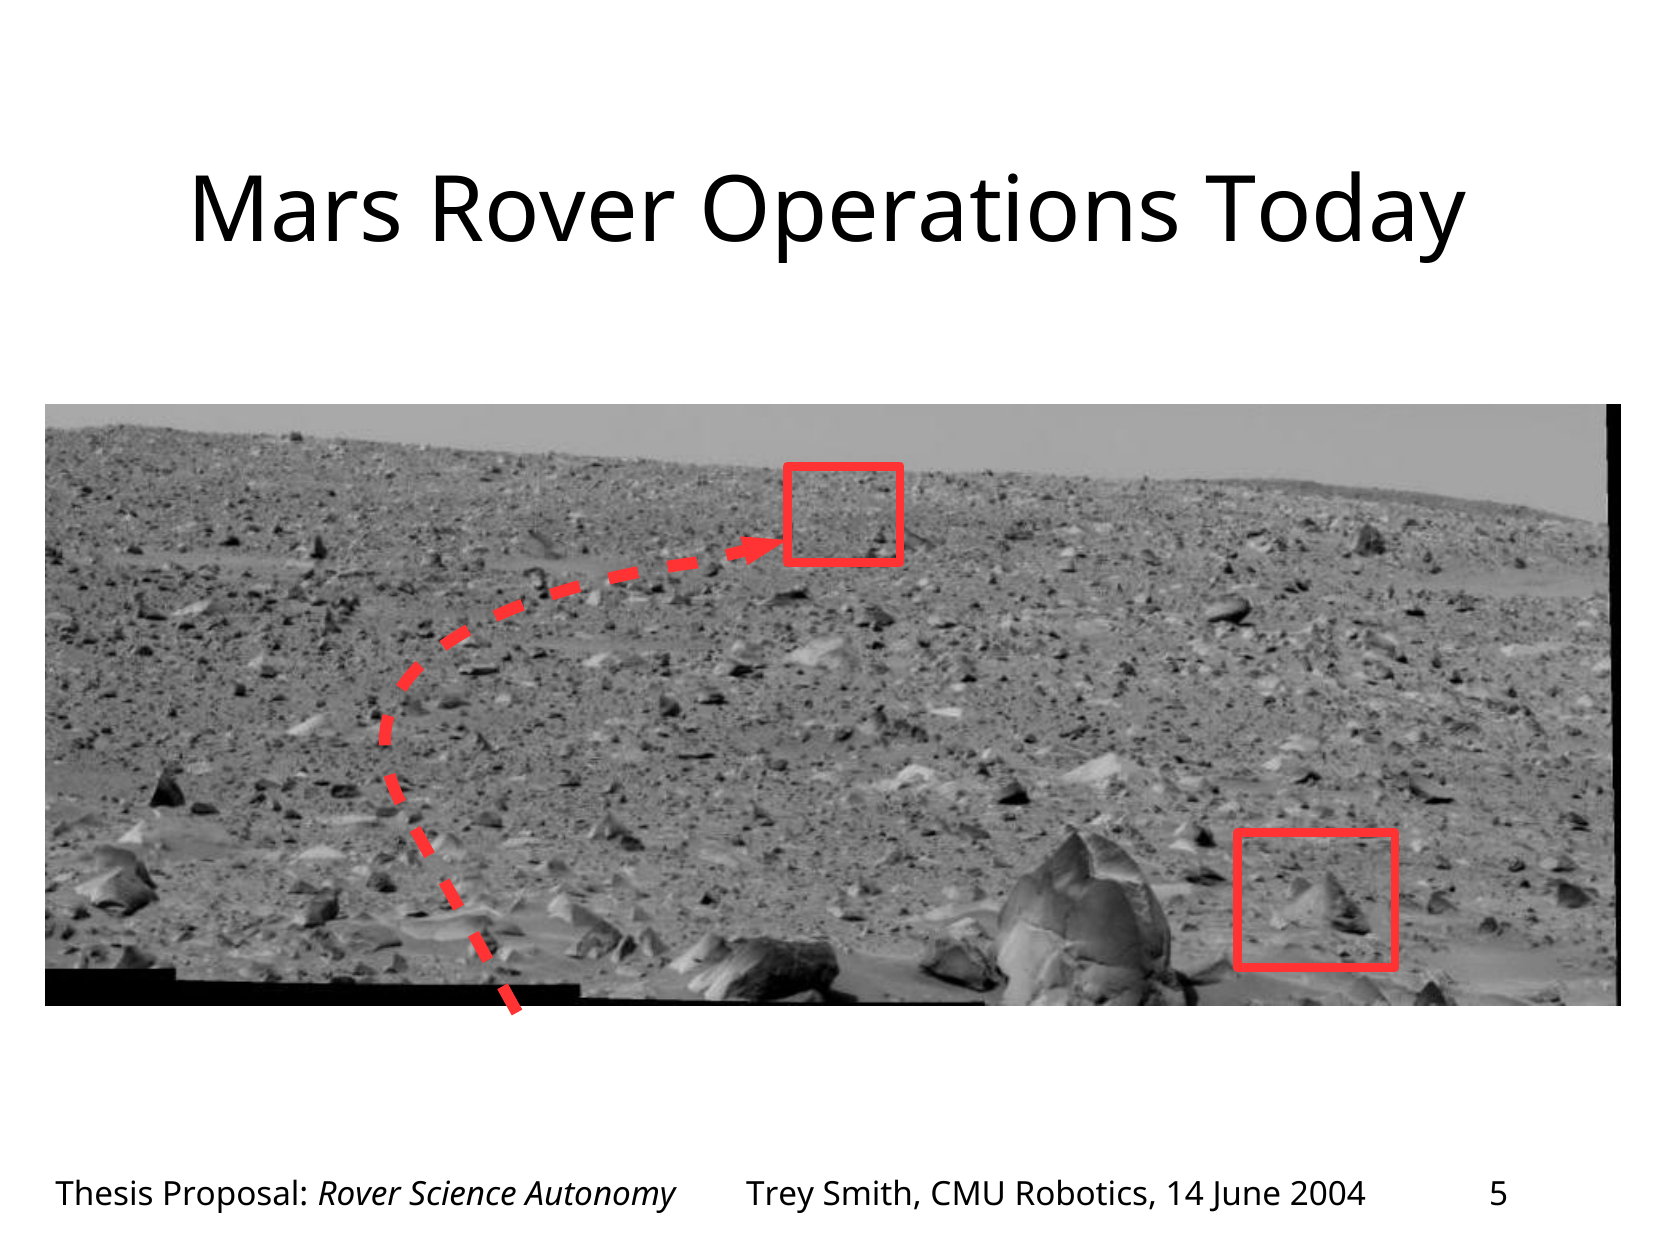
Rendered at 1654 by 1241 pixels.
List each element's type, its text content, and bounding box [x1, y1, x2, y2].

title Mars Rover Operations Today [121, 102, 1534, 311]
picture [45, 404, 1621, 1006]
